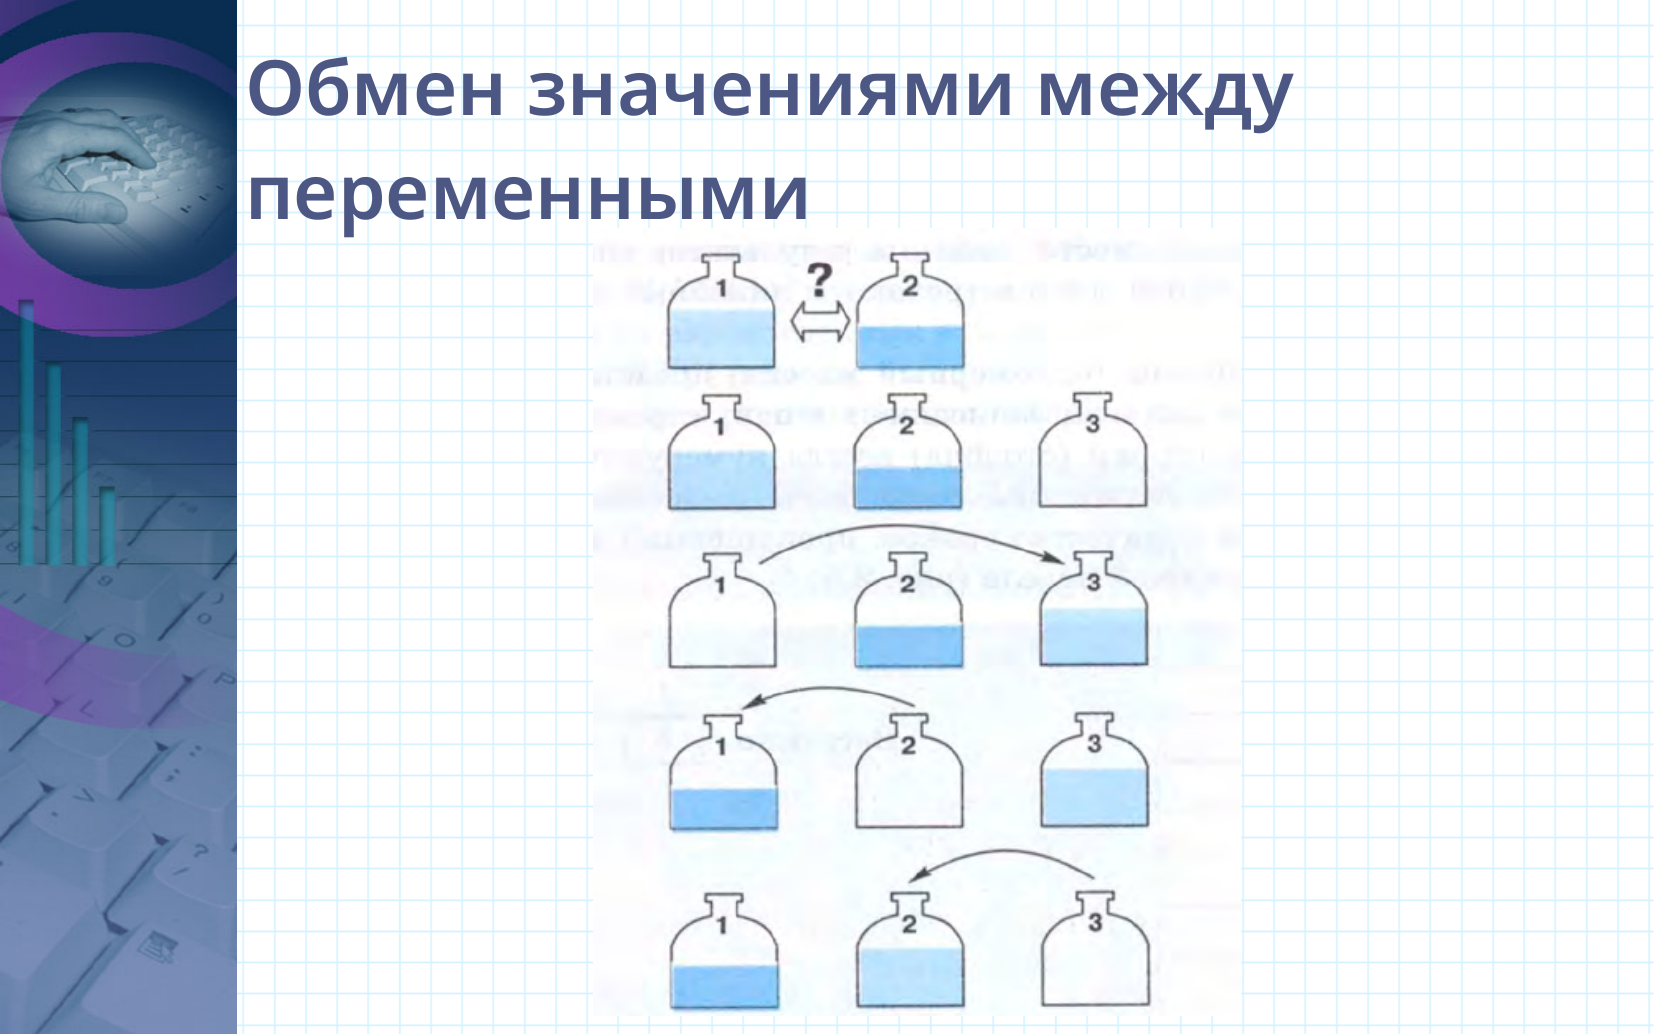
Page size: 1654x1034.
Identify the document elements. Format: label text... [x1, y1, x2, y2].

title Обмен значениями между переменными [244, 46, 1630, 230]
picture [0, 0, 1654, 1034]
